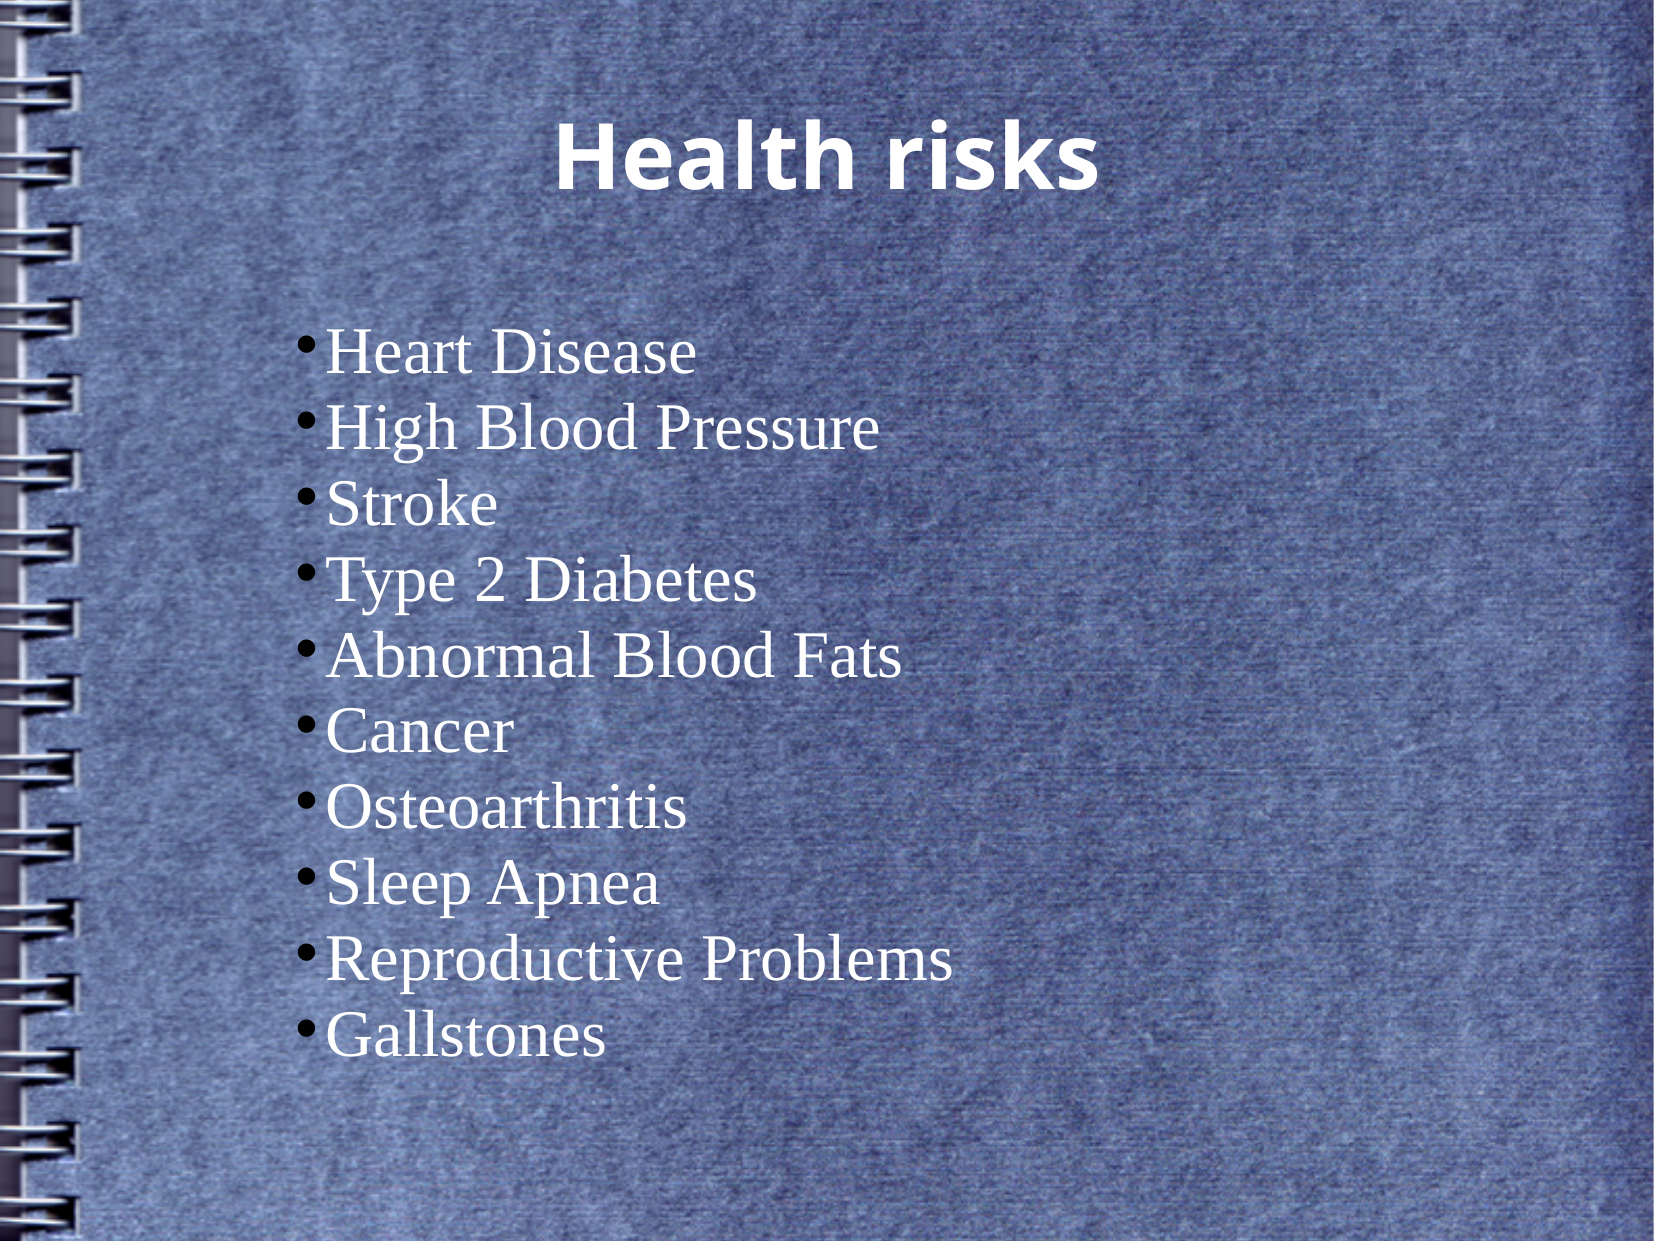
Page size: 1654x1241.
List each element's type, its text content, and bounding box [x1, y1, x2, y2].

subtitle Heart Disease High Blood Pressure Stroke Type 2 Diabetes Abnormal Blood Fats Cancer Osteoarthritis Sleep Apnea Reproductive Problems Gallstones [295, 288, 1595, 1093]
picture [0, 0, 1654, 1241]
title Health risks [82, 56, 1571, 249]
